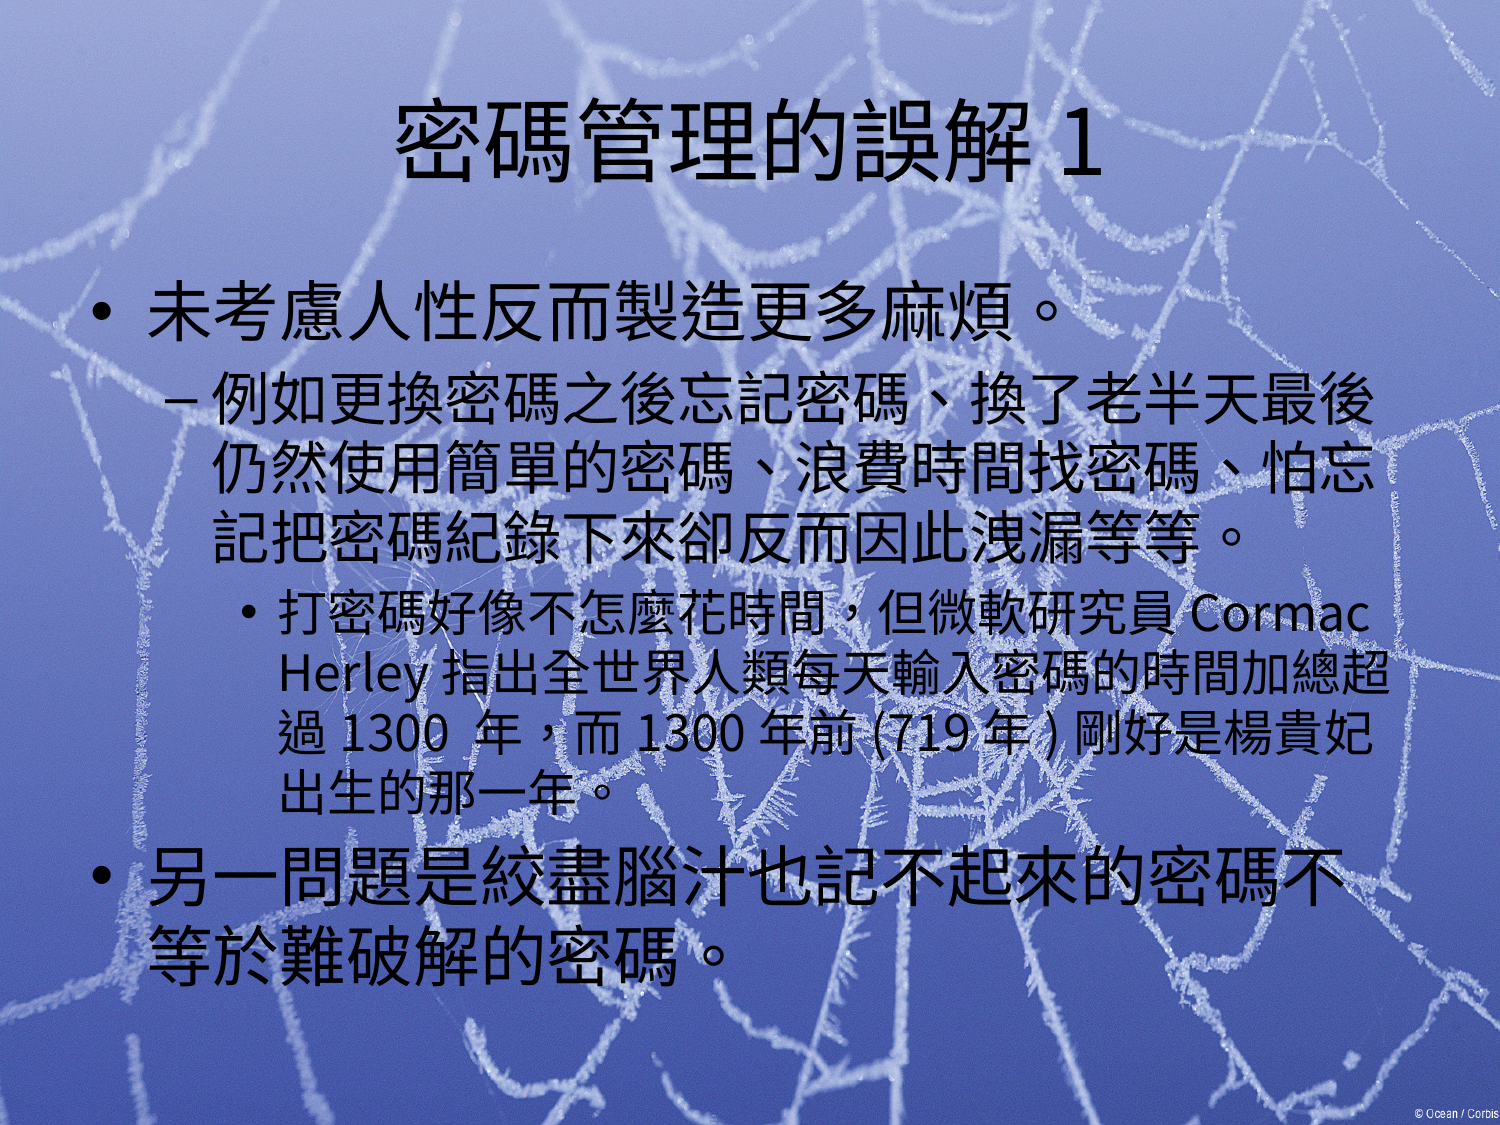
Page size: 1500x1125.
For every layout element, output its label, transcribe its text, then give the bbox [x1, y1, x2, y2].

list 未考慮人性反而製造更多麻煩。 例如更換密碼之後忘記密碼、換了老半天最後仍然使用簡單的密碼、浪費時間找密碼、怕忘記把密碼紀錄下來卻反而因此洩漏等等。 打密碼好像不怎麼花時間，但微軟研究員Cormac Herley指出全世界人類每天輸入密碼的時間加總超過1300 年，而1300年前(719年)剛好是楊貴妃出生的那一年。 另一問題是絞盡腦汁也記不起來的密碼不等於難破解的密碼。 [75, 262, 1425, 1005]
title 密碼管理的誤解1 [75, 45, 1425, 233]
picture [0, 0, 1500, 1125]
